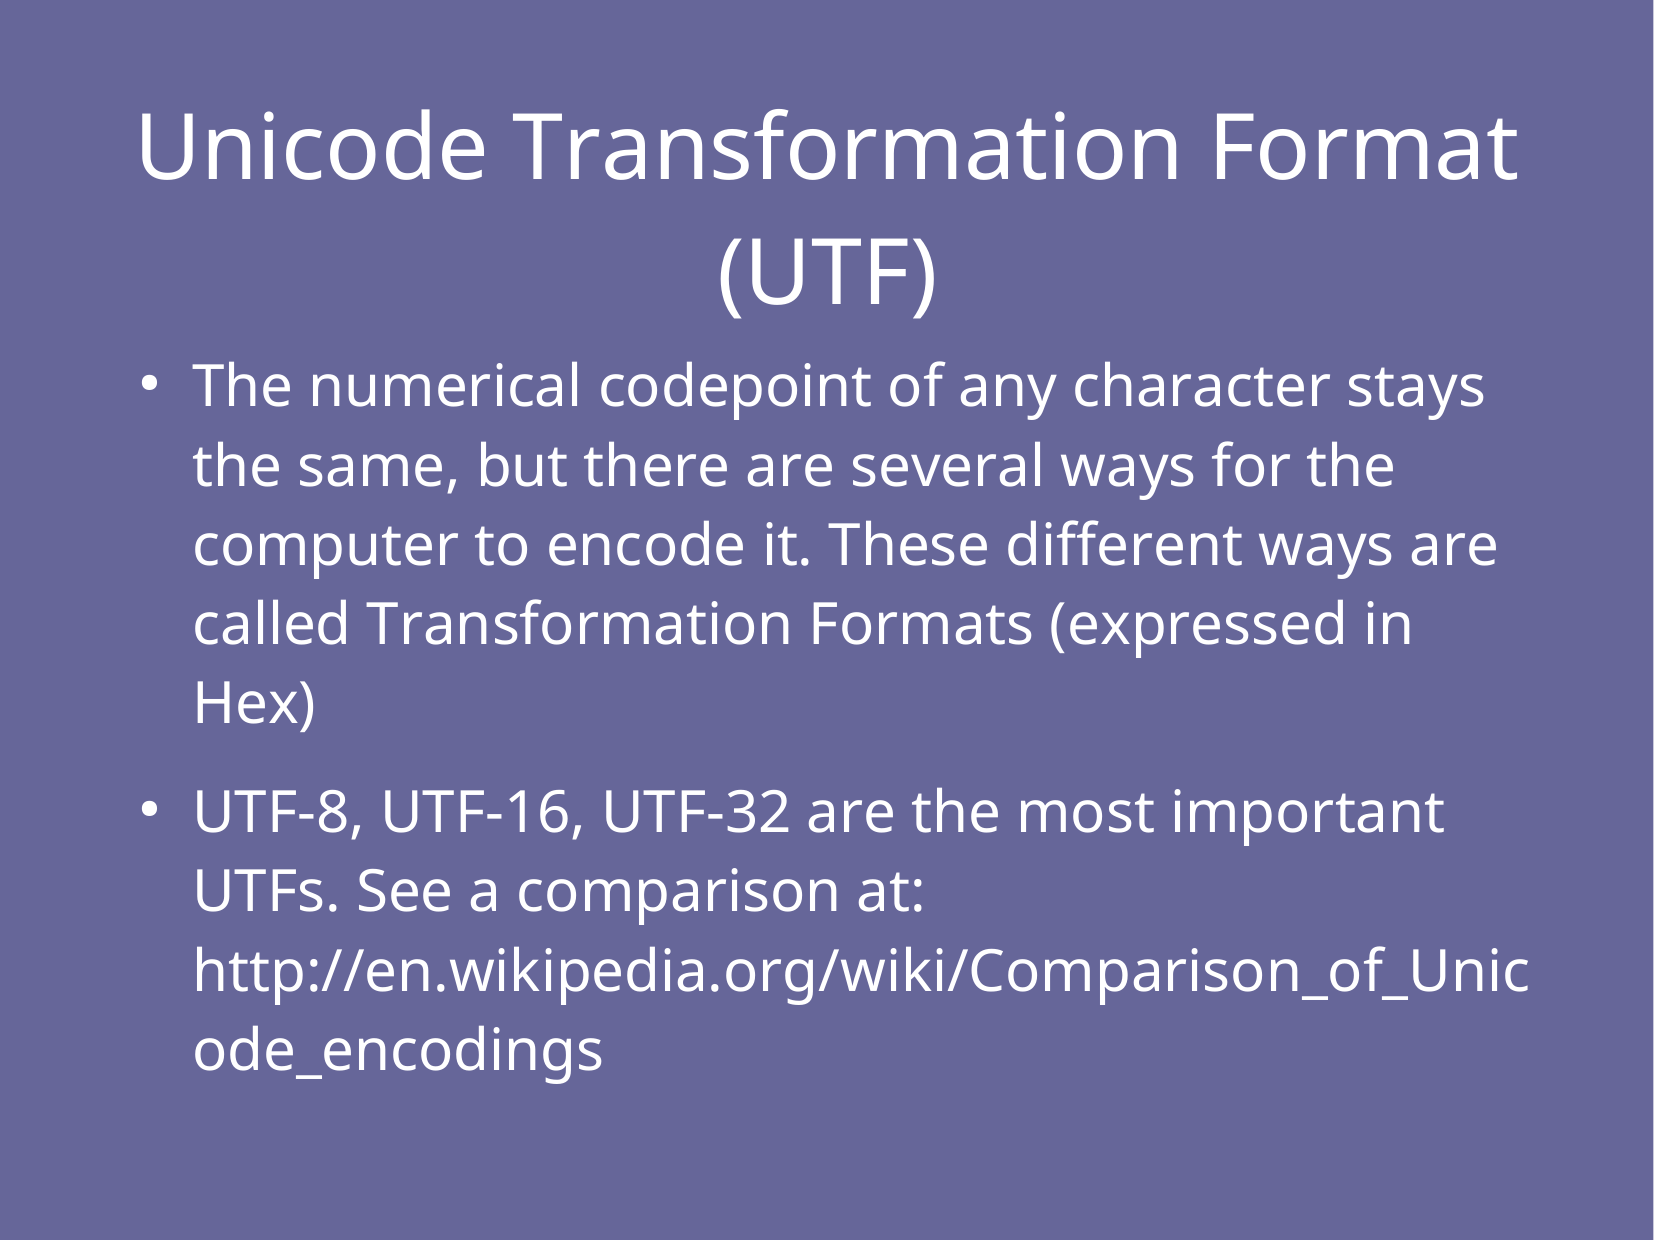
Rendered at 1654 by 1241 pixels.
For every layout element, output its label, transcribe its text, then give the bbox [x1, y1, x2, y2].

title Unicode Transformation Format (UTF) [121, 83, 1534, 330]
list The numerical codepoint of any character stays the same, but there are several ways for the computer to encode it. These different ways are called Transformation Formats (expressed in Hex) UTF-8, UTF-16, UTF-32 are the most important UTFs. See a comparison at: http://en.wikipedia.org/wiki/Comparison_of_Unicode_encodings [121, 344, 1534, 1127]
